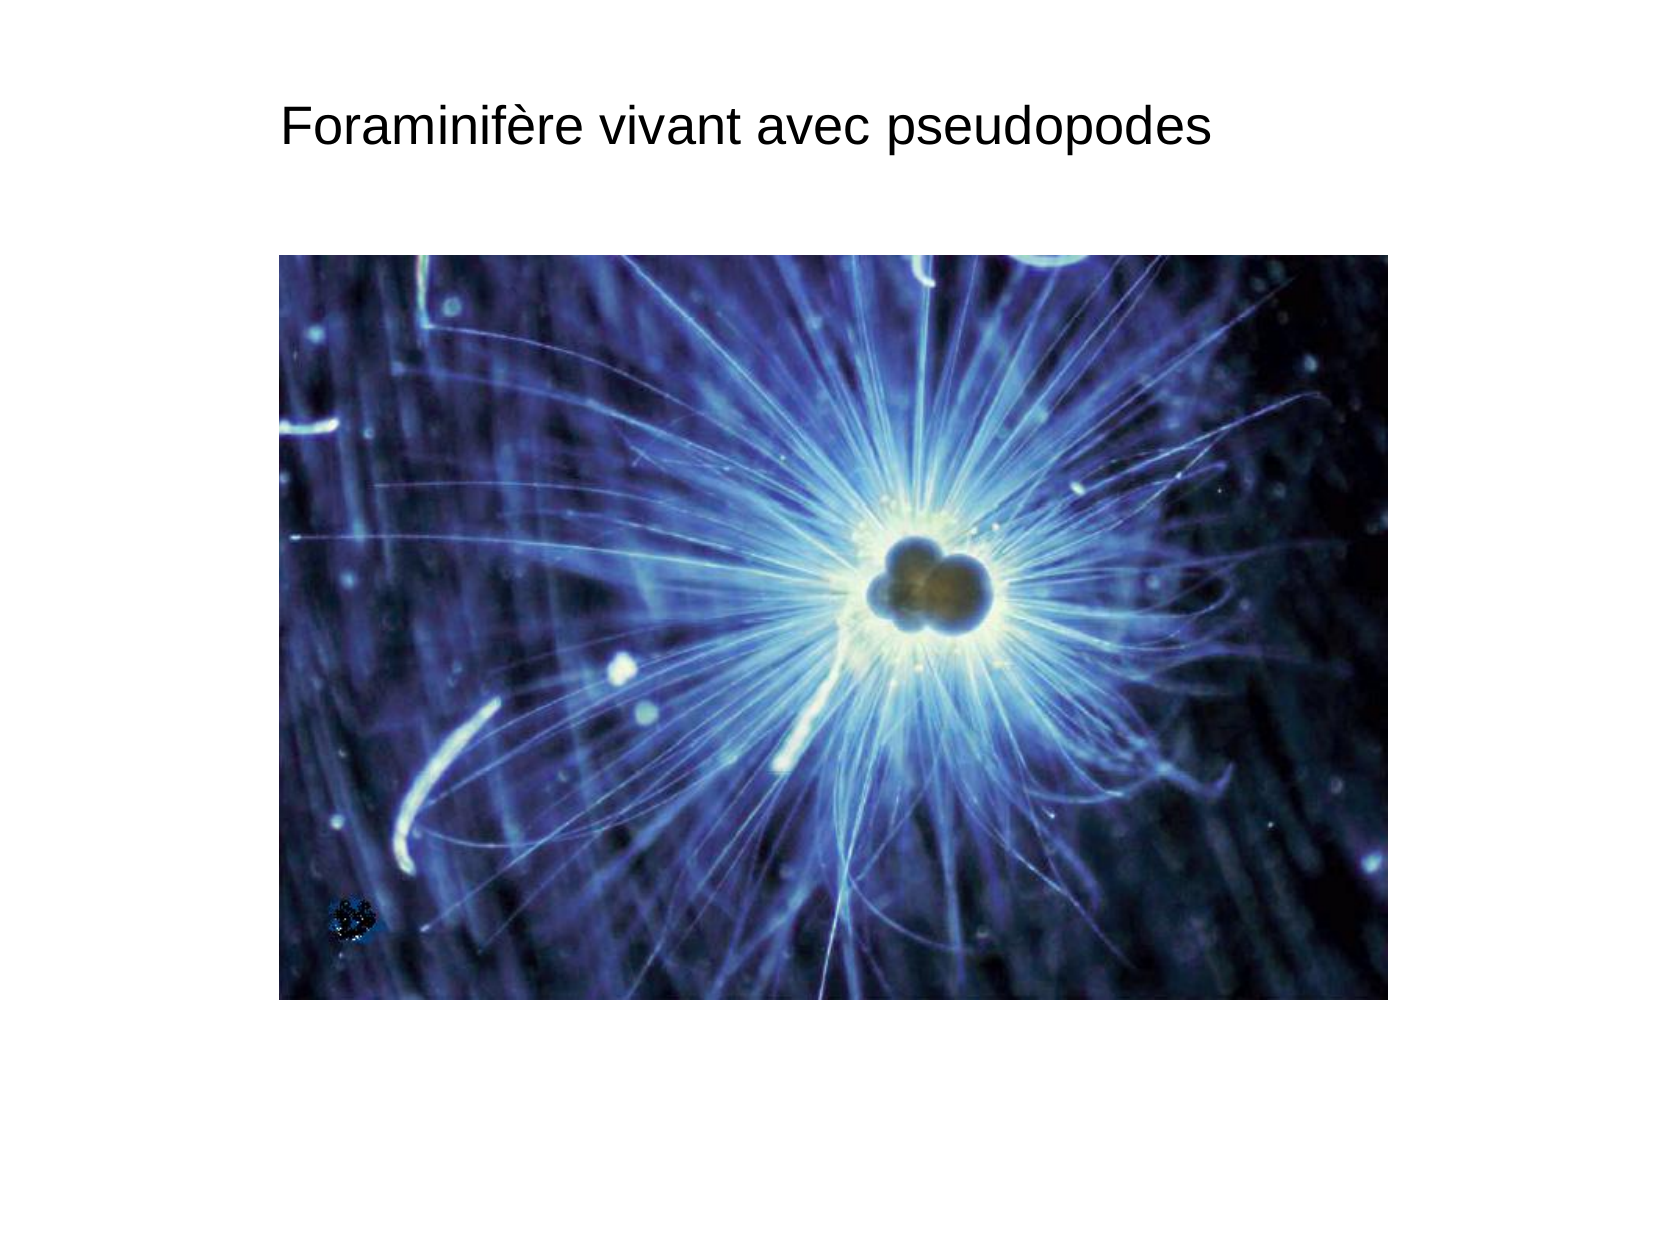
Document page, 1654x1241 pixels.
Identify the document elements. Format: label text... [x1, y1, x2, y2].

picture [279, 255, 1388, 1000]
text_box Foraminifère vivant avec pseudopodes [265, 88, 1229, 164]
